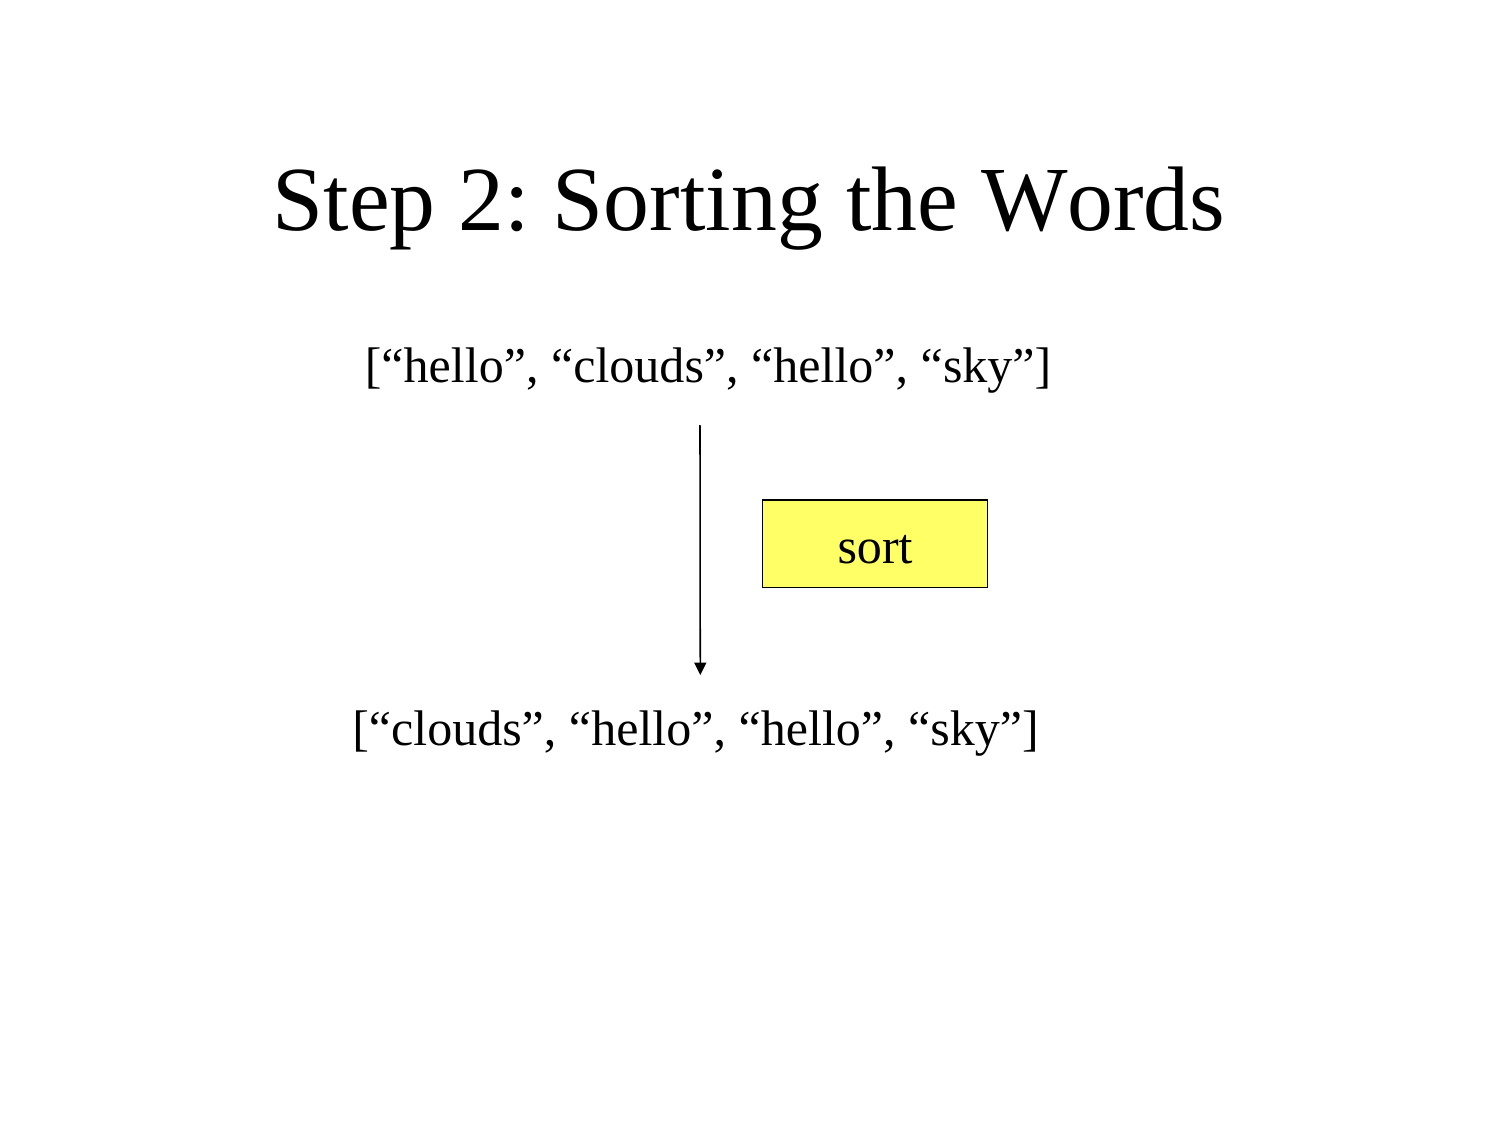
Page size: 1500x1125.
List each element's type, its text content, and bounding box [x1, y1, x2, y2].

text_box sort [762, 499, 988, 588]
text_box [“clouds”, “hello”, “hello”, “sky”] [337, 687, 1088, 763]
title Step 2: Sorting the Words [112, 99, 1388, 288]
text_box [“hello”, “clouds”, “hello”, “sky”] [350, 324, 1101, 401]
